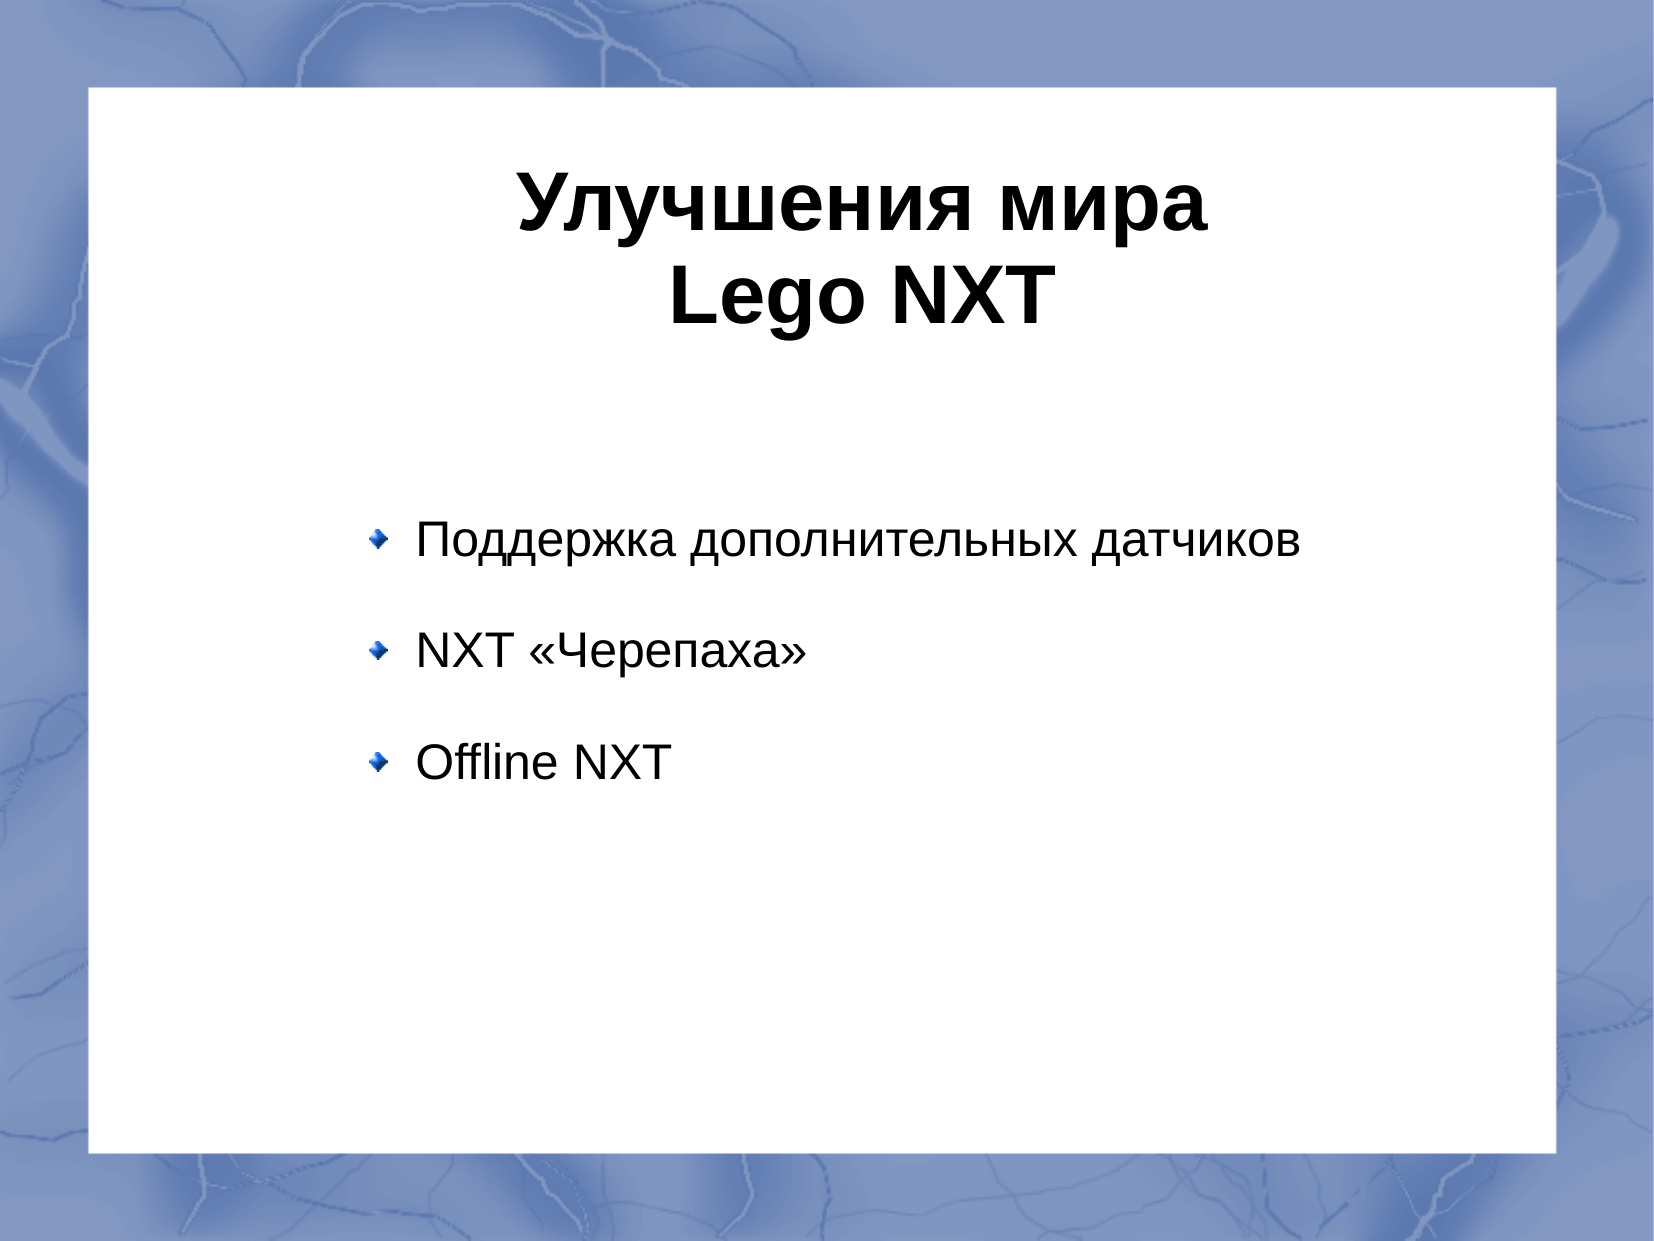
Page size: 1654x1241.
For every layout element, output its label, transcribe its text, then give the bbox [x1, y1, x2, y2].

text_box Улучшения мира Lego NXT [501, 148, 1241, 355]
text_box Поддержка дополнительных датчиков NXT «Черепаха» Offline NXT [354, 503, 1317, 827]
picture [0, 0, 1654, 1241]
